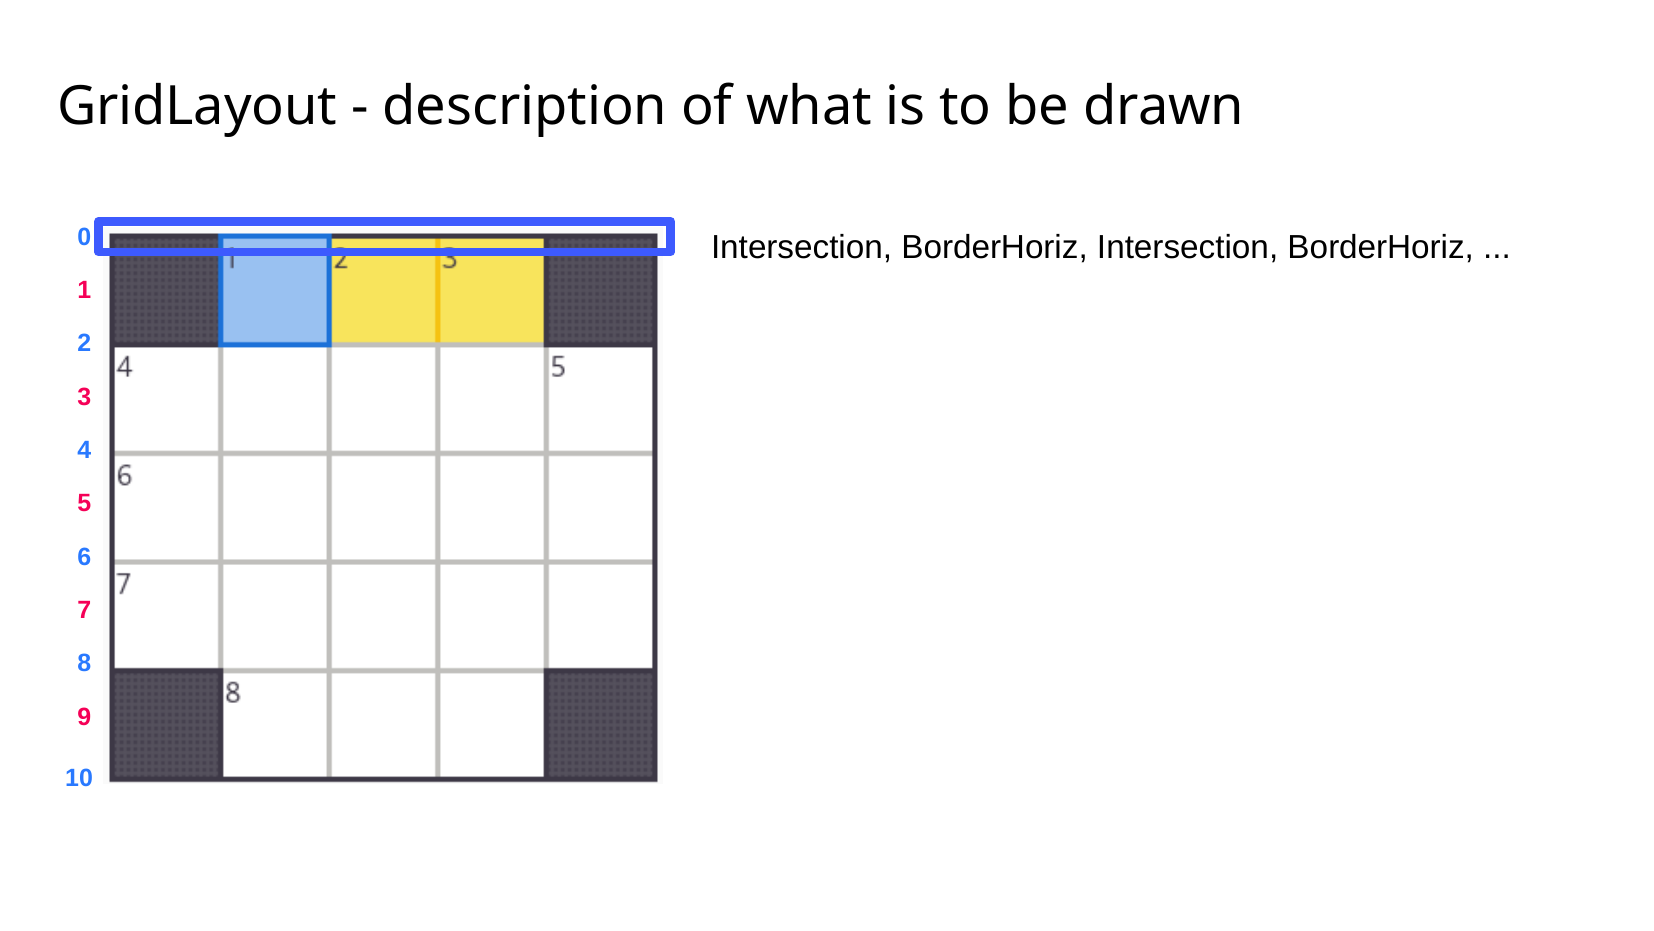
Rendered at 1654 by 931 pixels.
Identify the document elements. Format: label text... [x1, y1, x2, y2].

title GridLayout - description of what is to be drawn [42, 51, 1583, 156]
text_box 4 [62, 428, 114, 481]
text_box 5 [62, 481, 114, 535]
text_box 1 [62, 268, 114, 321]
text_box 7 [62, 588, 114, 641]
text_box 6 [62, 535, 114, 588]
text_box 9 [62, 695, 114, 748]
text_box 3 [62, 375, 114, 428]
text_box 0 [103, 226, 114, 248]
text_box 2 [62, 321, 114, 375]
picture [114, 227, 663, 248]
picture [103, 256, 663, 784]
text_box 8 [62, 641, 114, 695]
text_box 0 [62, 215, 114, 268]
text_box Intersection, BorderHoriz, Intersection, BorderHoriz, ... [696, 221, 1634, 829]
text_box 10 [50, 756, 124, 804]
